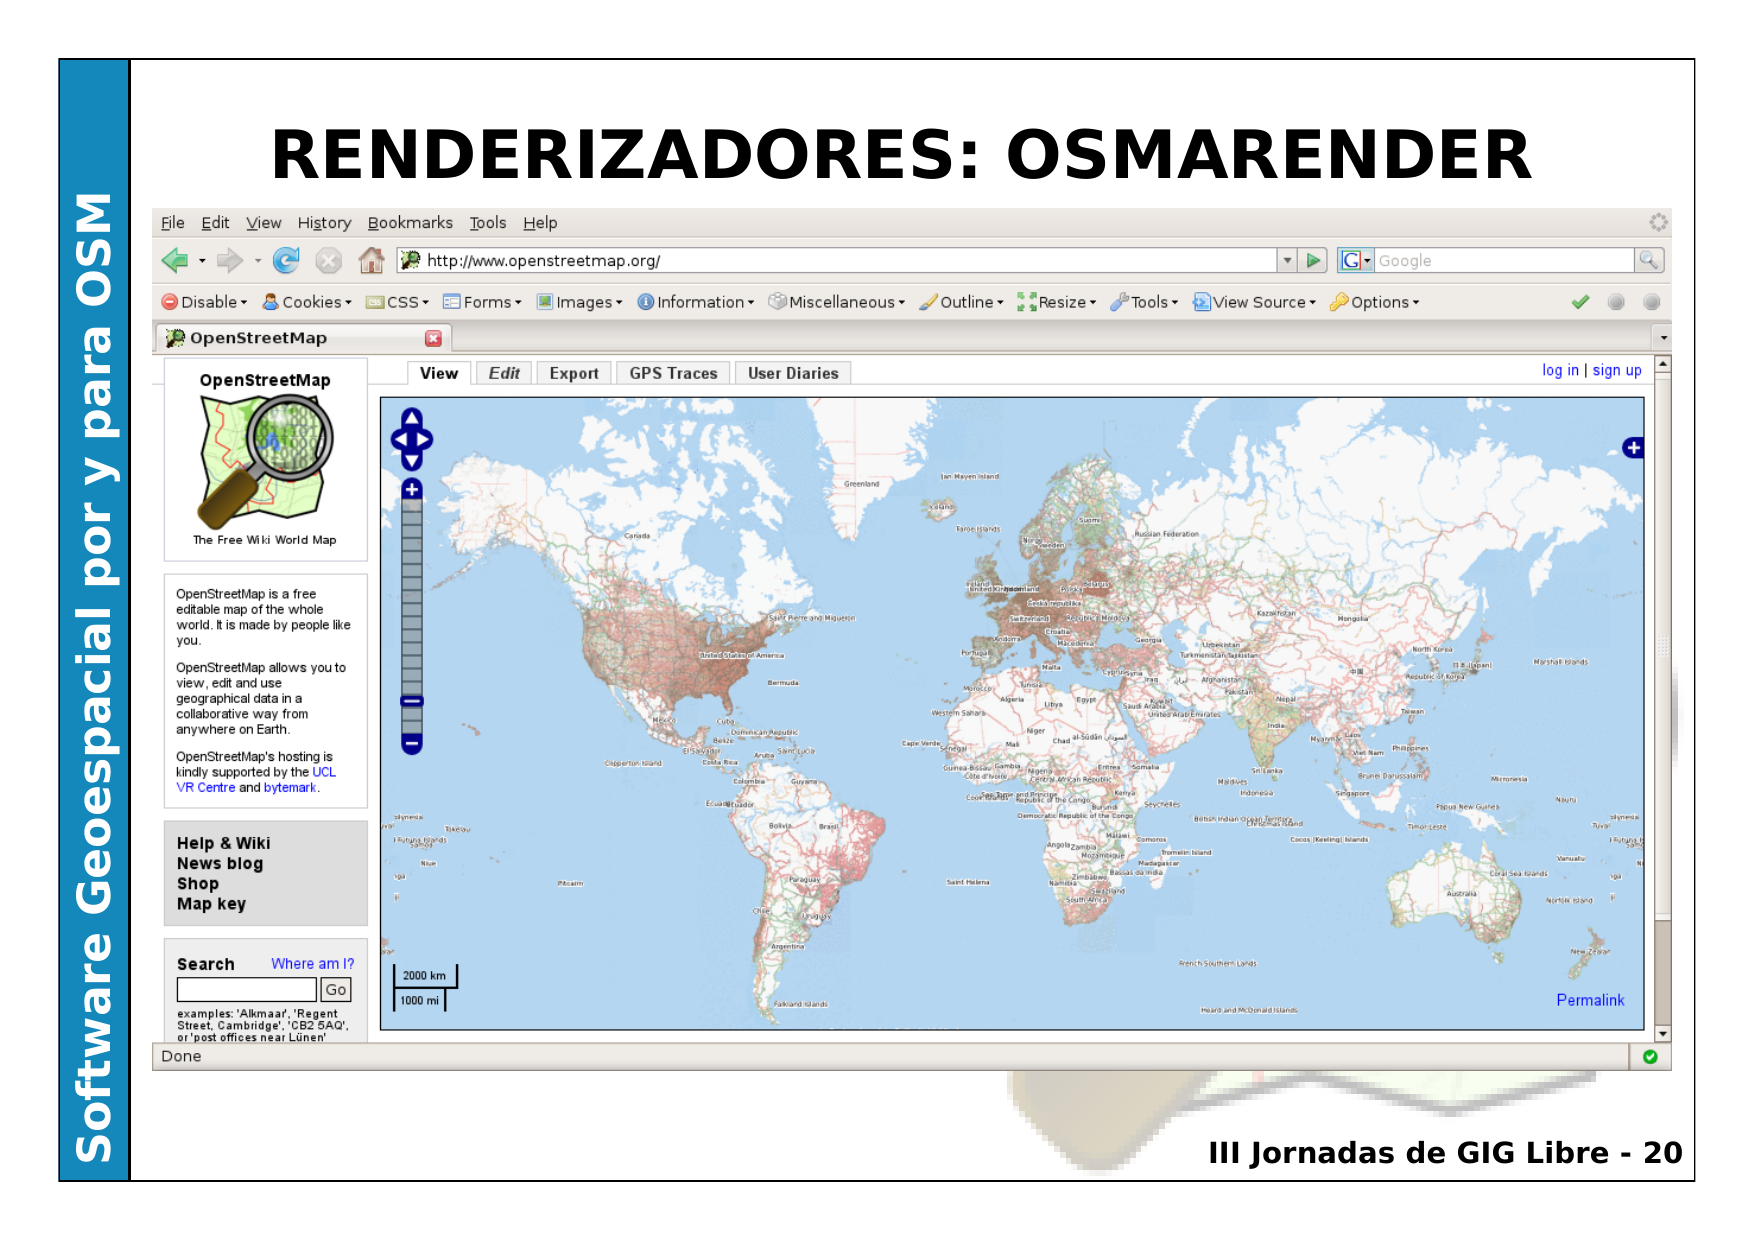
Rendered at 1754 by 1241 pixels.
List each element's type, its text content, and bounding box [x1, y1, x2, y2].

picture [152, 208, 1696, 1182]
title RENDERIZADORES: OSMARENDER [171, 103, 1634, 208]
